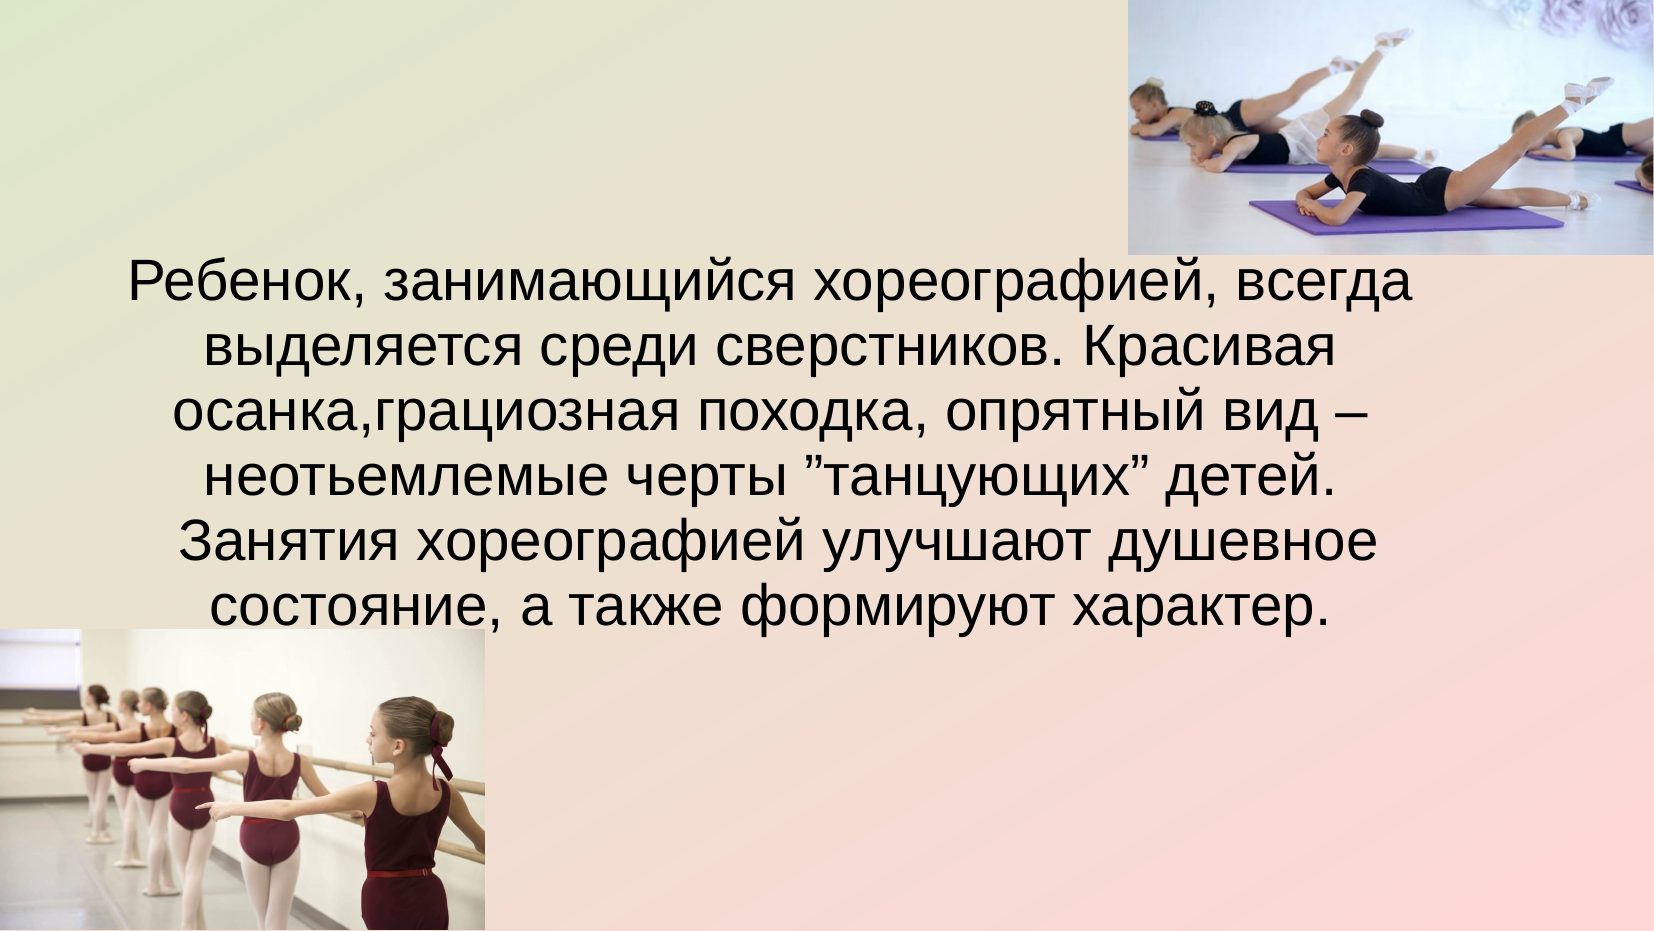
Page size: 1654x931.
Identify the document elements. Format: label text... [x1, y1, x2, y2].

picture [1128, 0, 1654, 256]
subtitle Ребенок, занимающийся хореографией, всегда выделяется среди сверстников. Красивая осанка,грациозная походка, опрятный вид – неотьемлемые черты ”танцующих” детей. Занятия хореографией улучшают душевное состояние, а также формируют характер. [26, 195, 1516, 691]
picture [0, 629, 485, 931]
